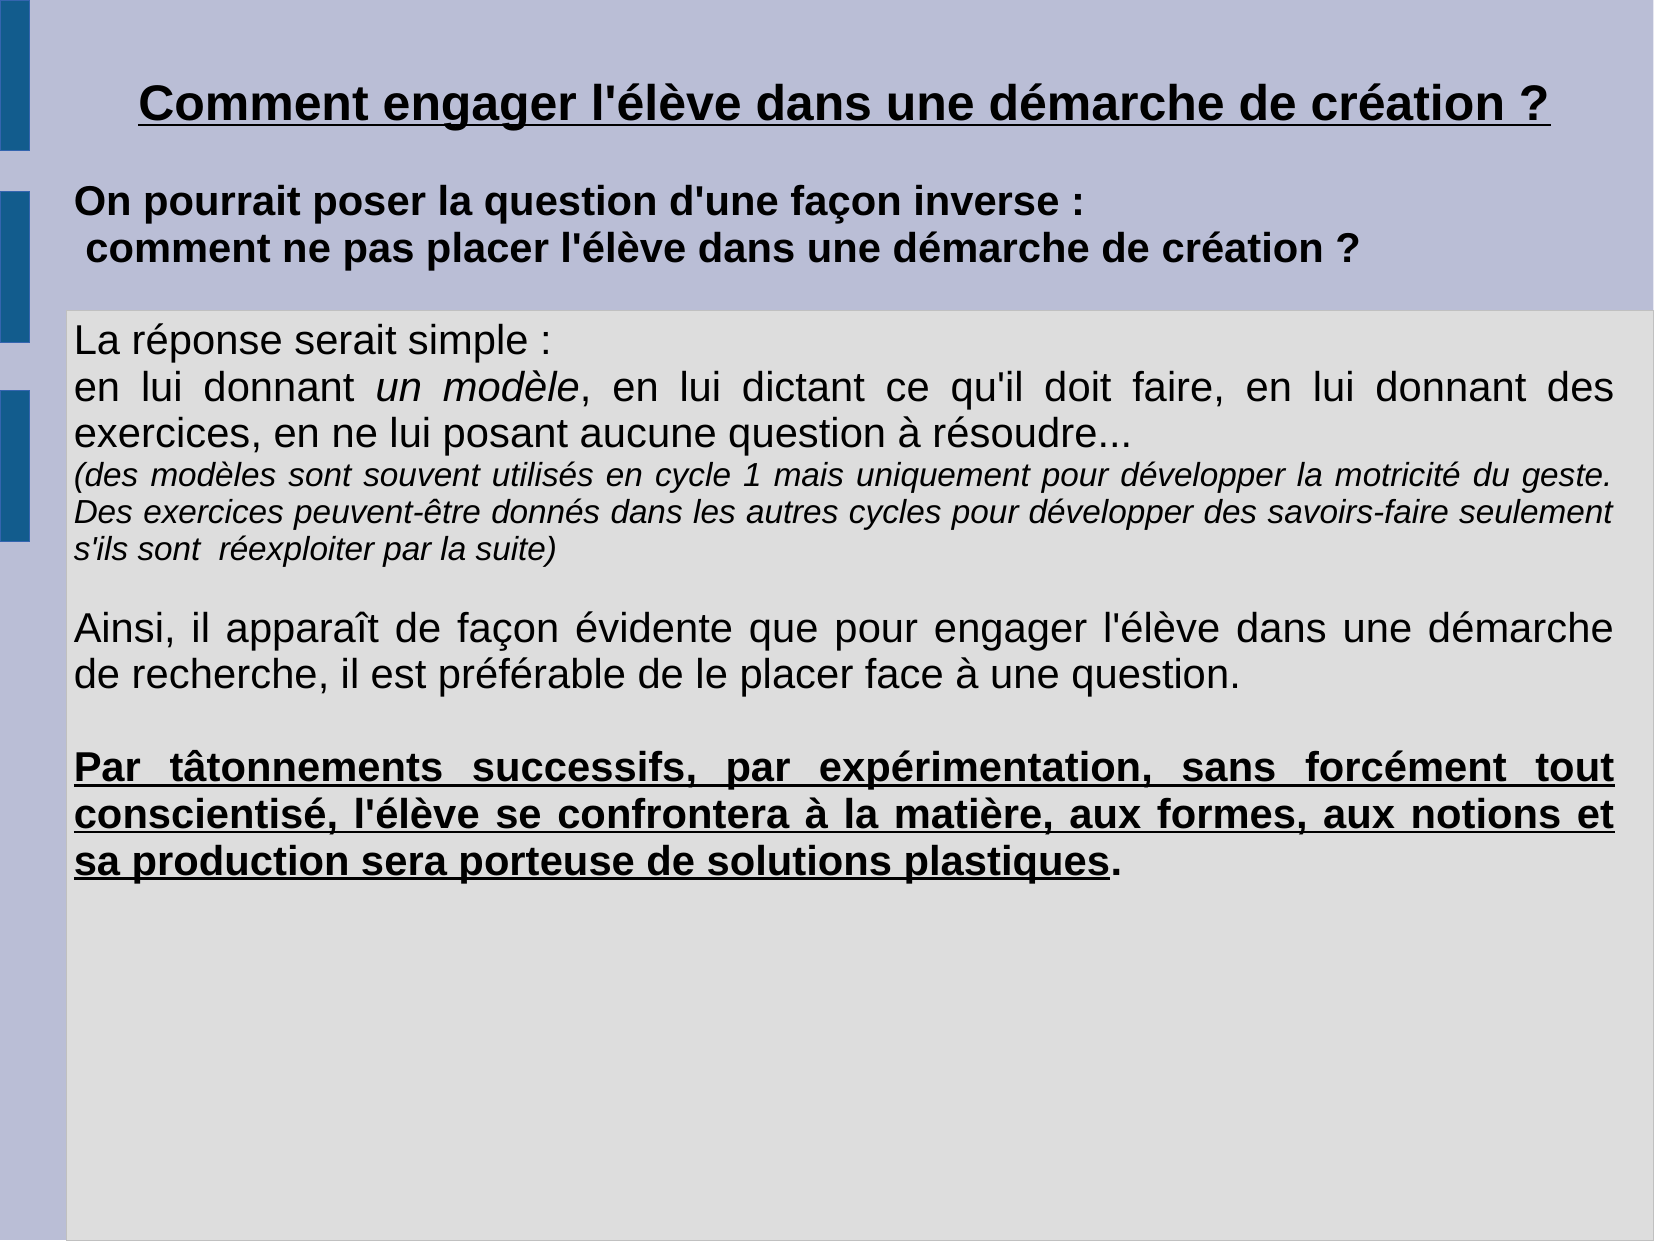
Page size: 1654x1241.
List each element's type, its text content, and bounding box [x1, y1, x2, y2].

text_box Comment engager l'élève dans une démarche de création ? On pourrait poser la question d'une façon inverse : comment ne pas placer l'élève dans une démarche de création ? La réponse serait simple : en lui donnant un modèle, en lui dictant ce qu'il doit faire, en lui donnant des exercices, en ne lui posant aucune question à résoudre... (des modèles sont souvent utilisés en cycle 1 mais uniquement pour développer la motricité du geste. Des exercices peuvent-être donnés dans les autres cycles pour développer des savoirs-faire seulement s'ils sont réexploiter par la suite) Ainsi, il apparaît de façon évidente que pour engager l'élève dans une démarche de recherche, il est préférable de le placer face à une question. Par tâtonnements successifs, par expérimentation, sans forcément tout conscientisé, l'élève se confrontera à la matière, aux formes, aux notions et sa production sera porteuse de solutions plastiques. [59, 35, 1630, 1241]
